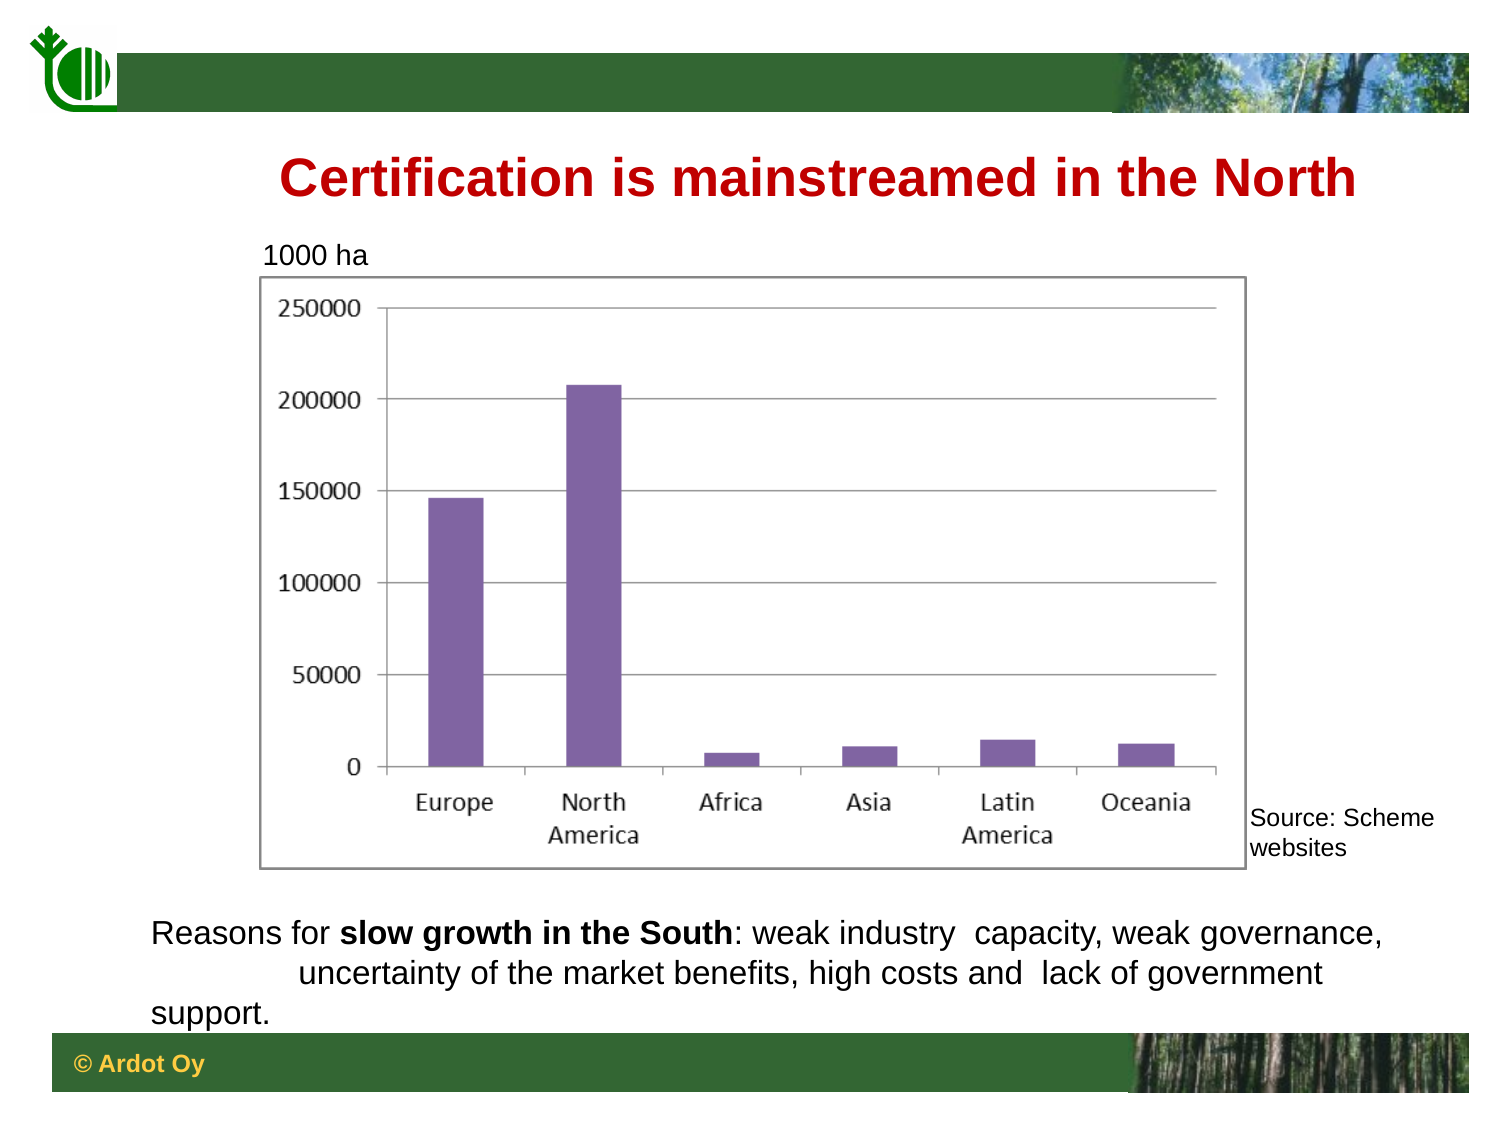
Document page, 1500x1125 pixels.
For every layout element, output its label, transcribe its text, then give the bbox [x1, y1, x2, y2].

picture [259, 276, 1247, 870]
text_box Reasons for slow growth in the South: weak industry capacity, weak governance, uncertainty of the market benefits, high costs and lack of government support. [135, 903, 1424, 1000]
text_box Source: Scheme websites [1234, 793, 1458, 906]
title Certification is mainstreamed in the North [233, 129, 1407, 220]
text_box 1000 ha [247, 228, 384, 279]
